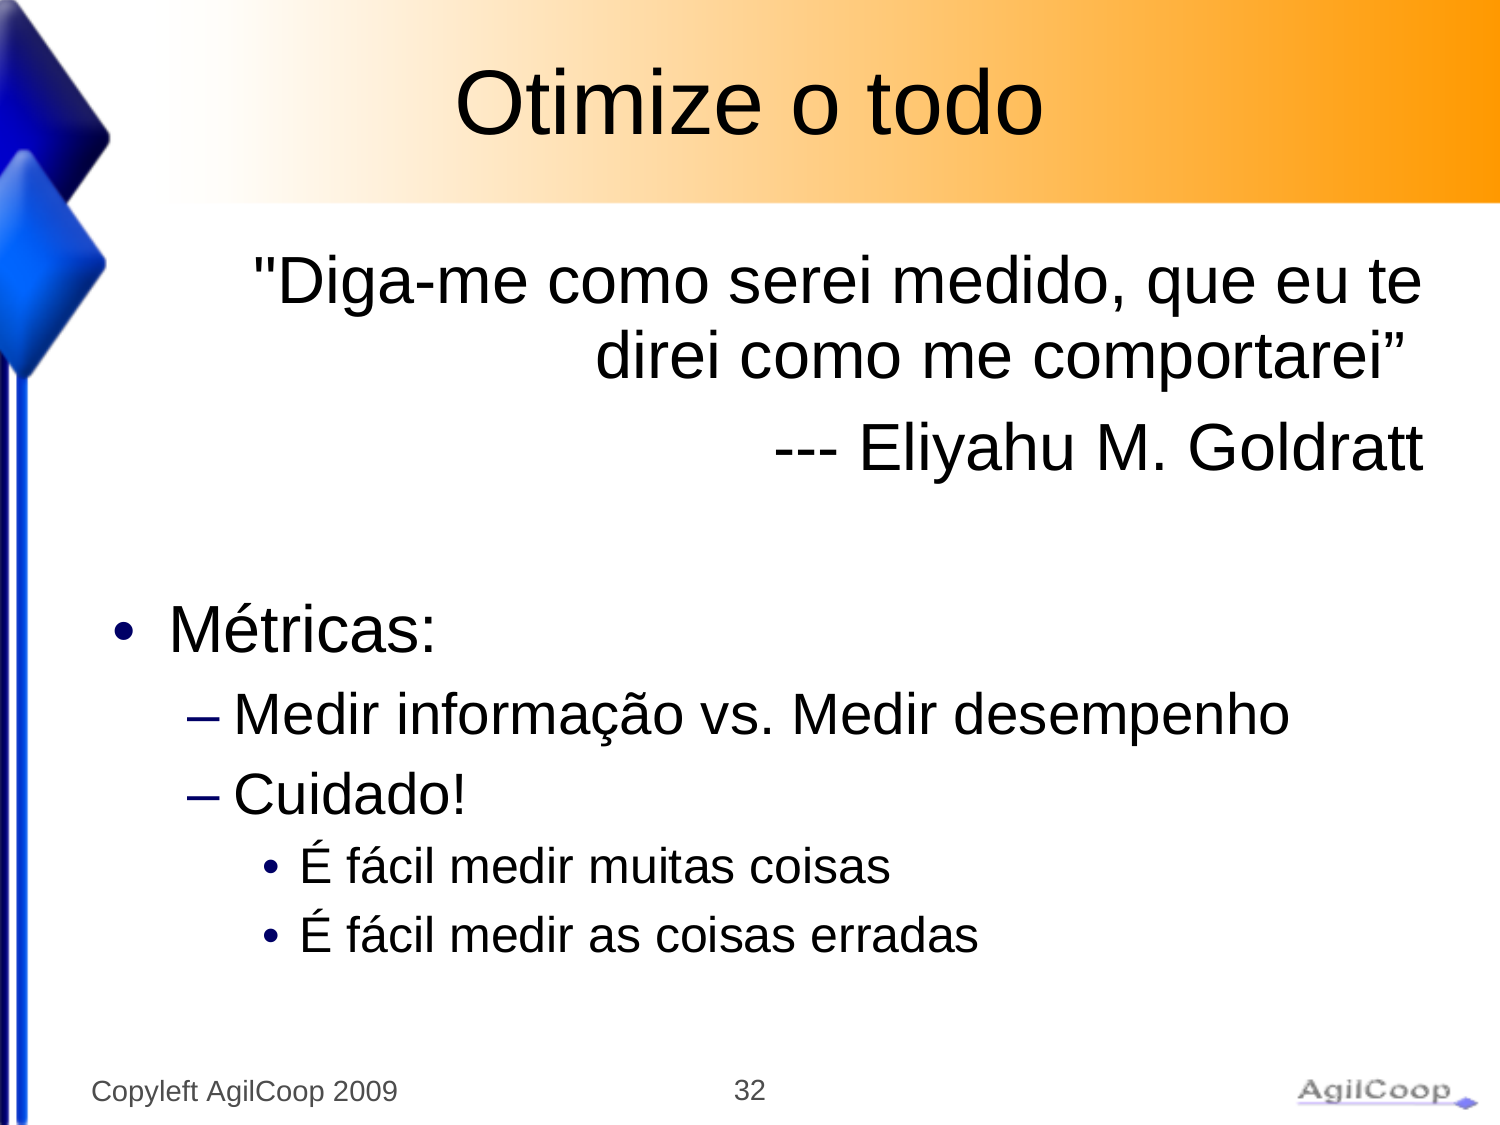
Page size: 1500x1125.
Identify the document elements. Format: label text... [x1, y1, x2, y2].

picture [0, 0, 1500, 1125]
list "Diga-me como serei medido, que eu te direi como me comportarei” --- Eliyahu M. Goldratt Métricas: Medir informação vs. Medir desempenho Cuidado! É fácil medir muitas coisas É fácil medir as coisas erradas [112, 243, 1425, 991]
title Otimize o todo [75, 16, 1426, 189]
